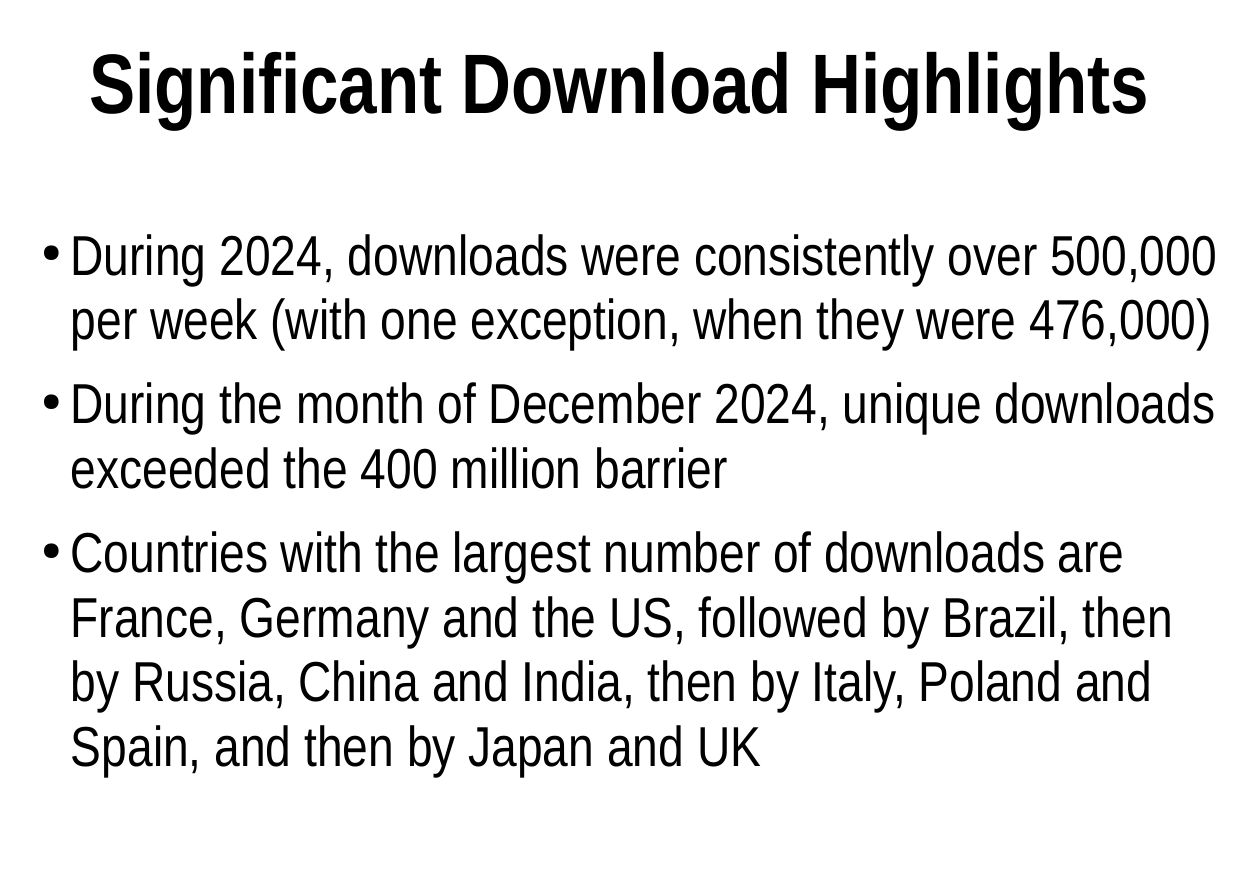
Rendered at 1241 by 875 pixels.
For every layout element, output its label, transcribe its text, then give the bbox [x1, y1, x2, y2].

title Significant Download Highlights [11, 12, 1229, 155]
list During 2024, downloads were consistently over 500,000 per week (with one exception, when they were 476,000) During the month of December 2024, unique downloads exceeded the 400 million barrier Countries with the largest number of downloads are France, Germany and the US, followed by Brazil, then by Russia, China and India, then by Italy, Poland and Spain, and then by Japan and UK [11, 222, 1229, 874]
